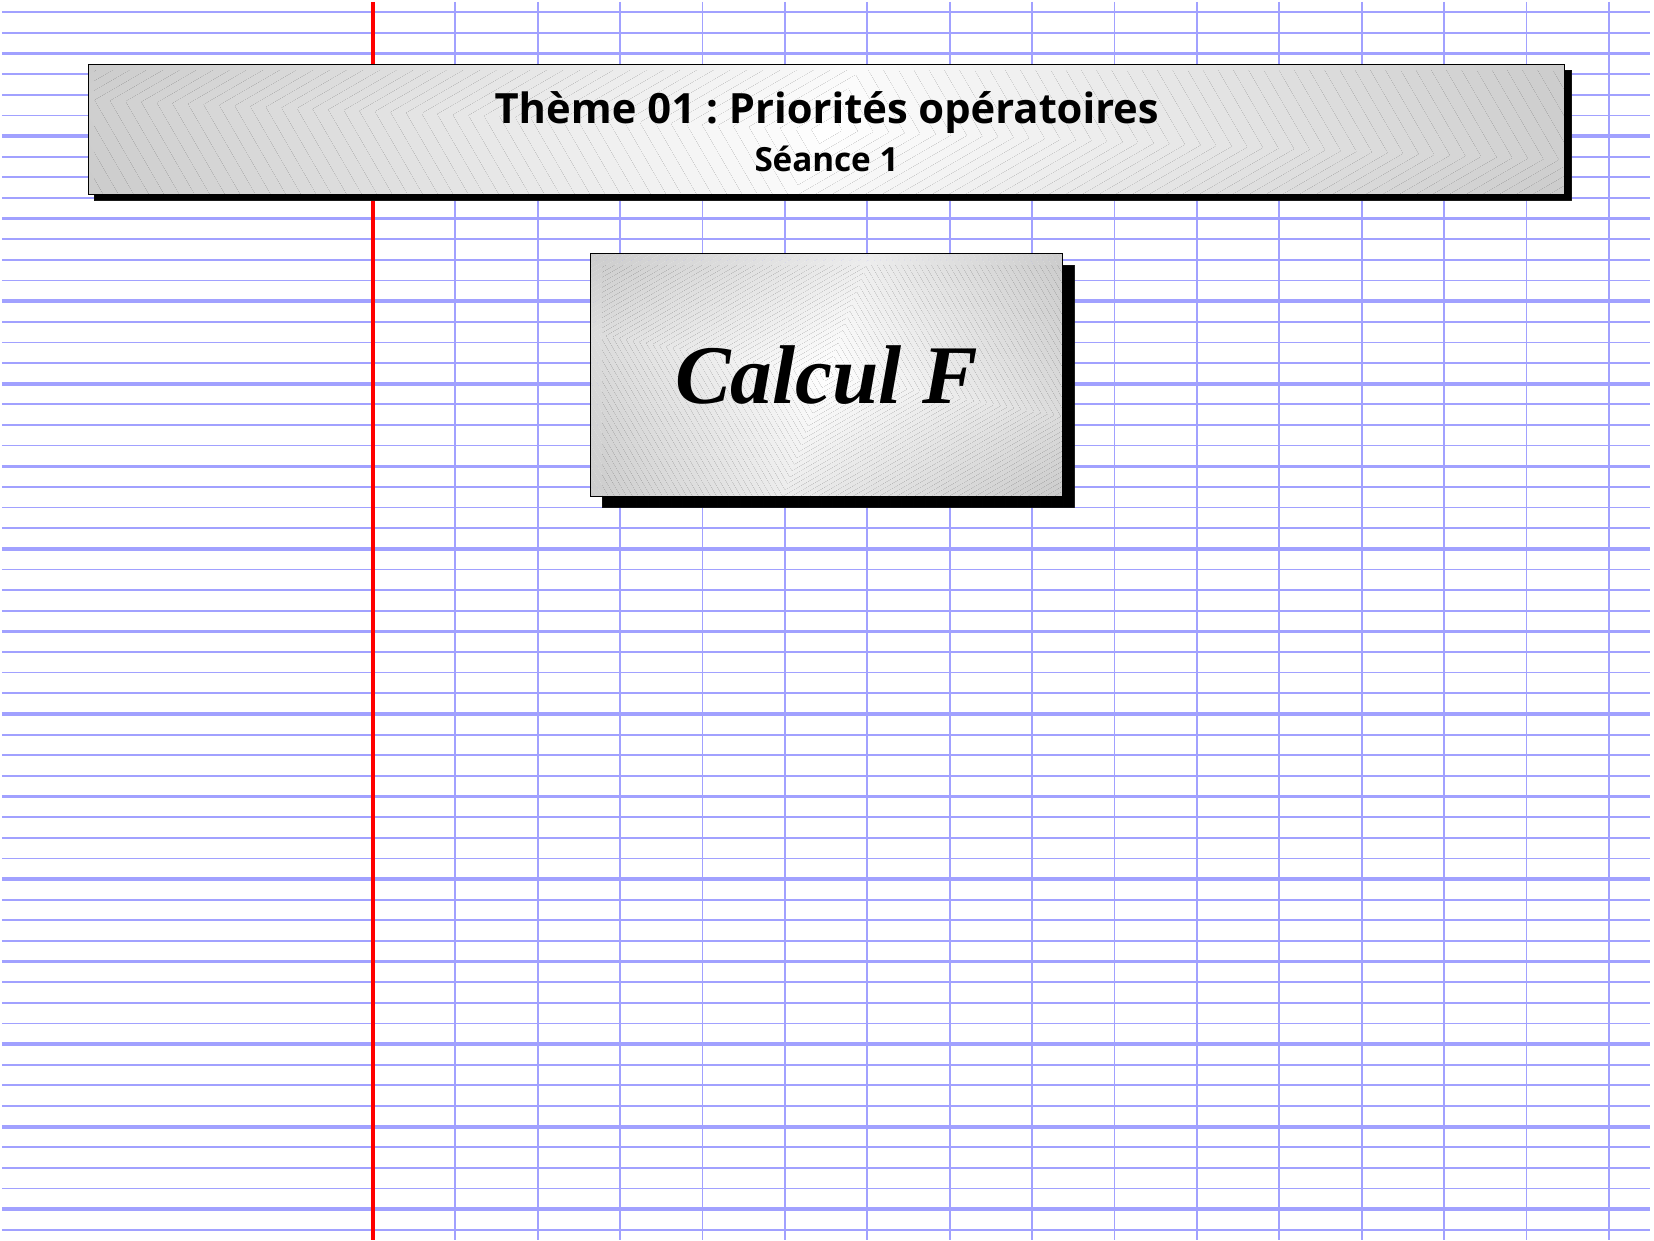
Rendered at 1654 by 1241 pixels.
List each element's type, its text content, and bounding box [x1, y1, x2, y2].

text_box Thème 01 : Priorités opératoires Séance 1 [88, 64, 1565, 195]
picture [0, 0, 1654, 1241]
text_box Calcul F [590, 253, 1063, 497]
